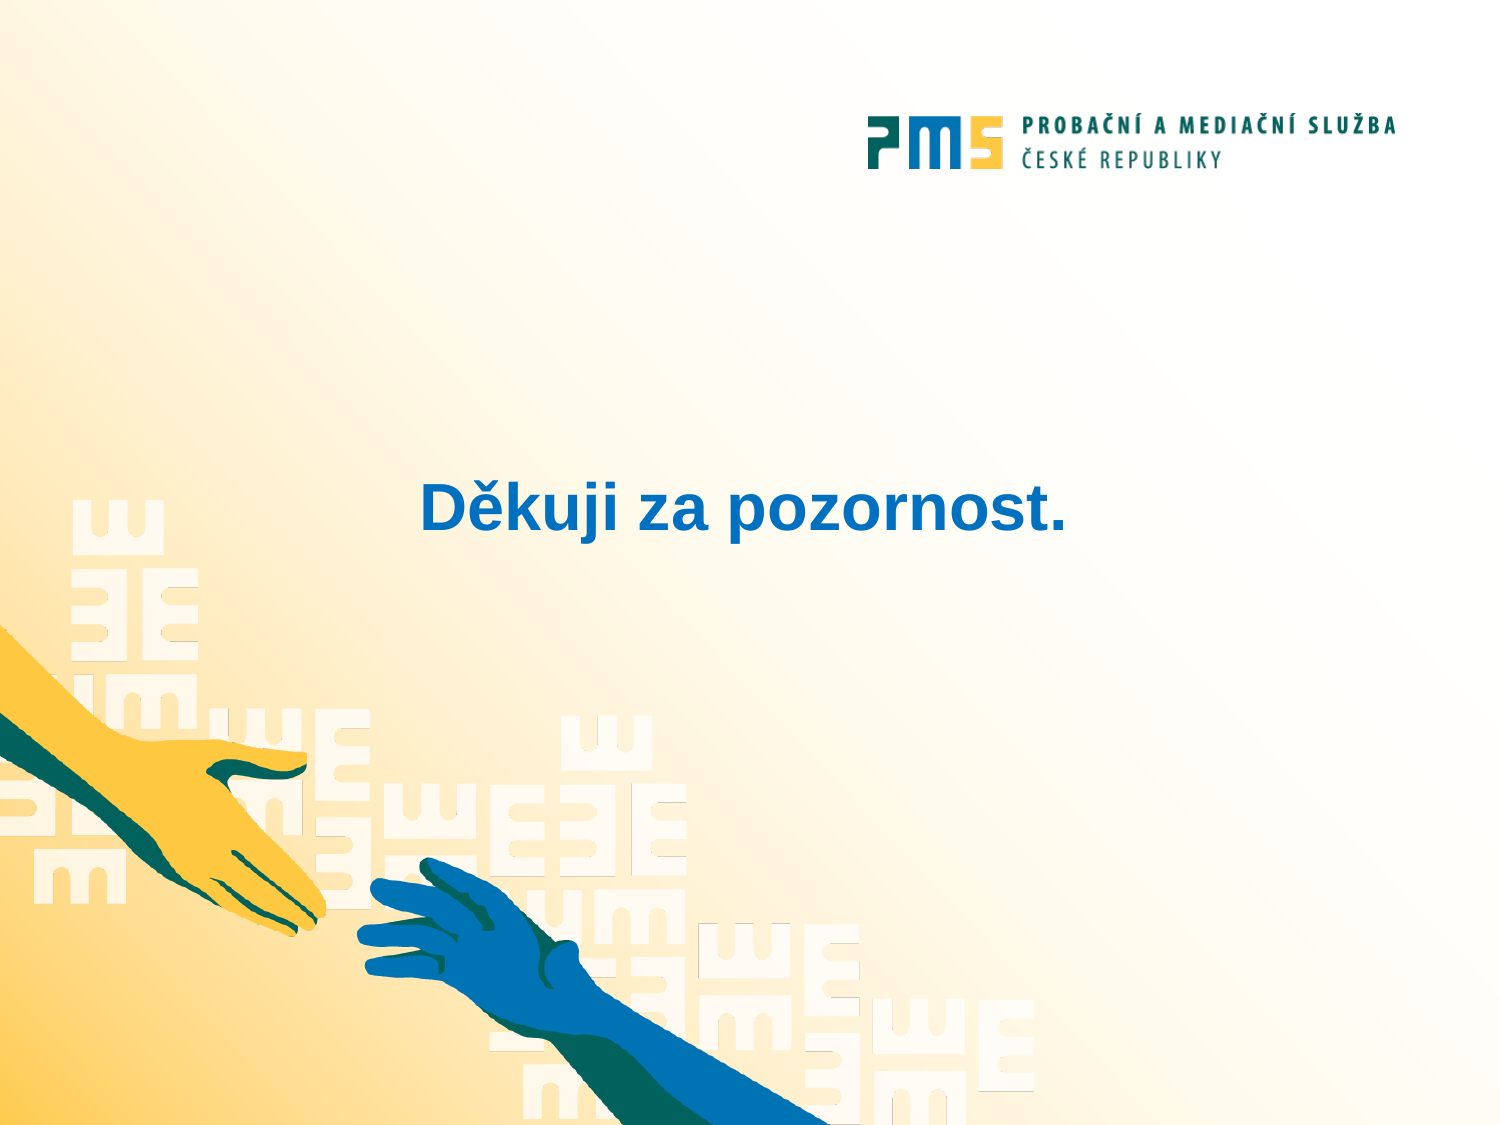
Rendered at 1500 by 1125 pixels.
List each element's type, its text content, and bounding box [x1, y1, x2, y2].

subtitle Děkuji za pozornost. [265, 456, 1223, 587]
picture [0, 0, 1500, 1125]
